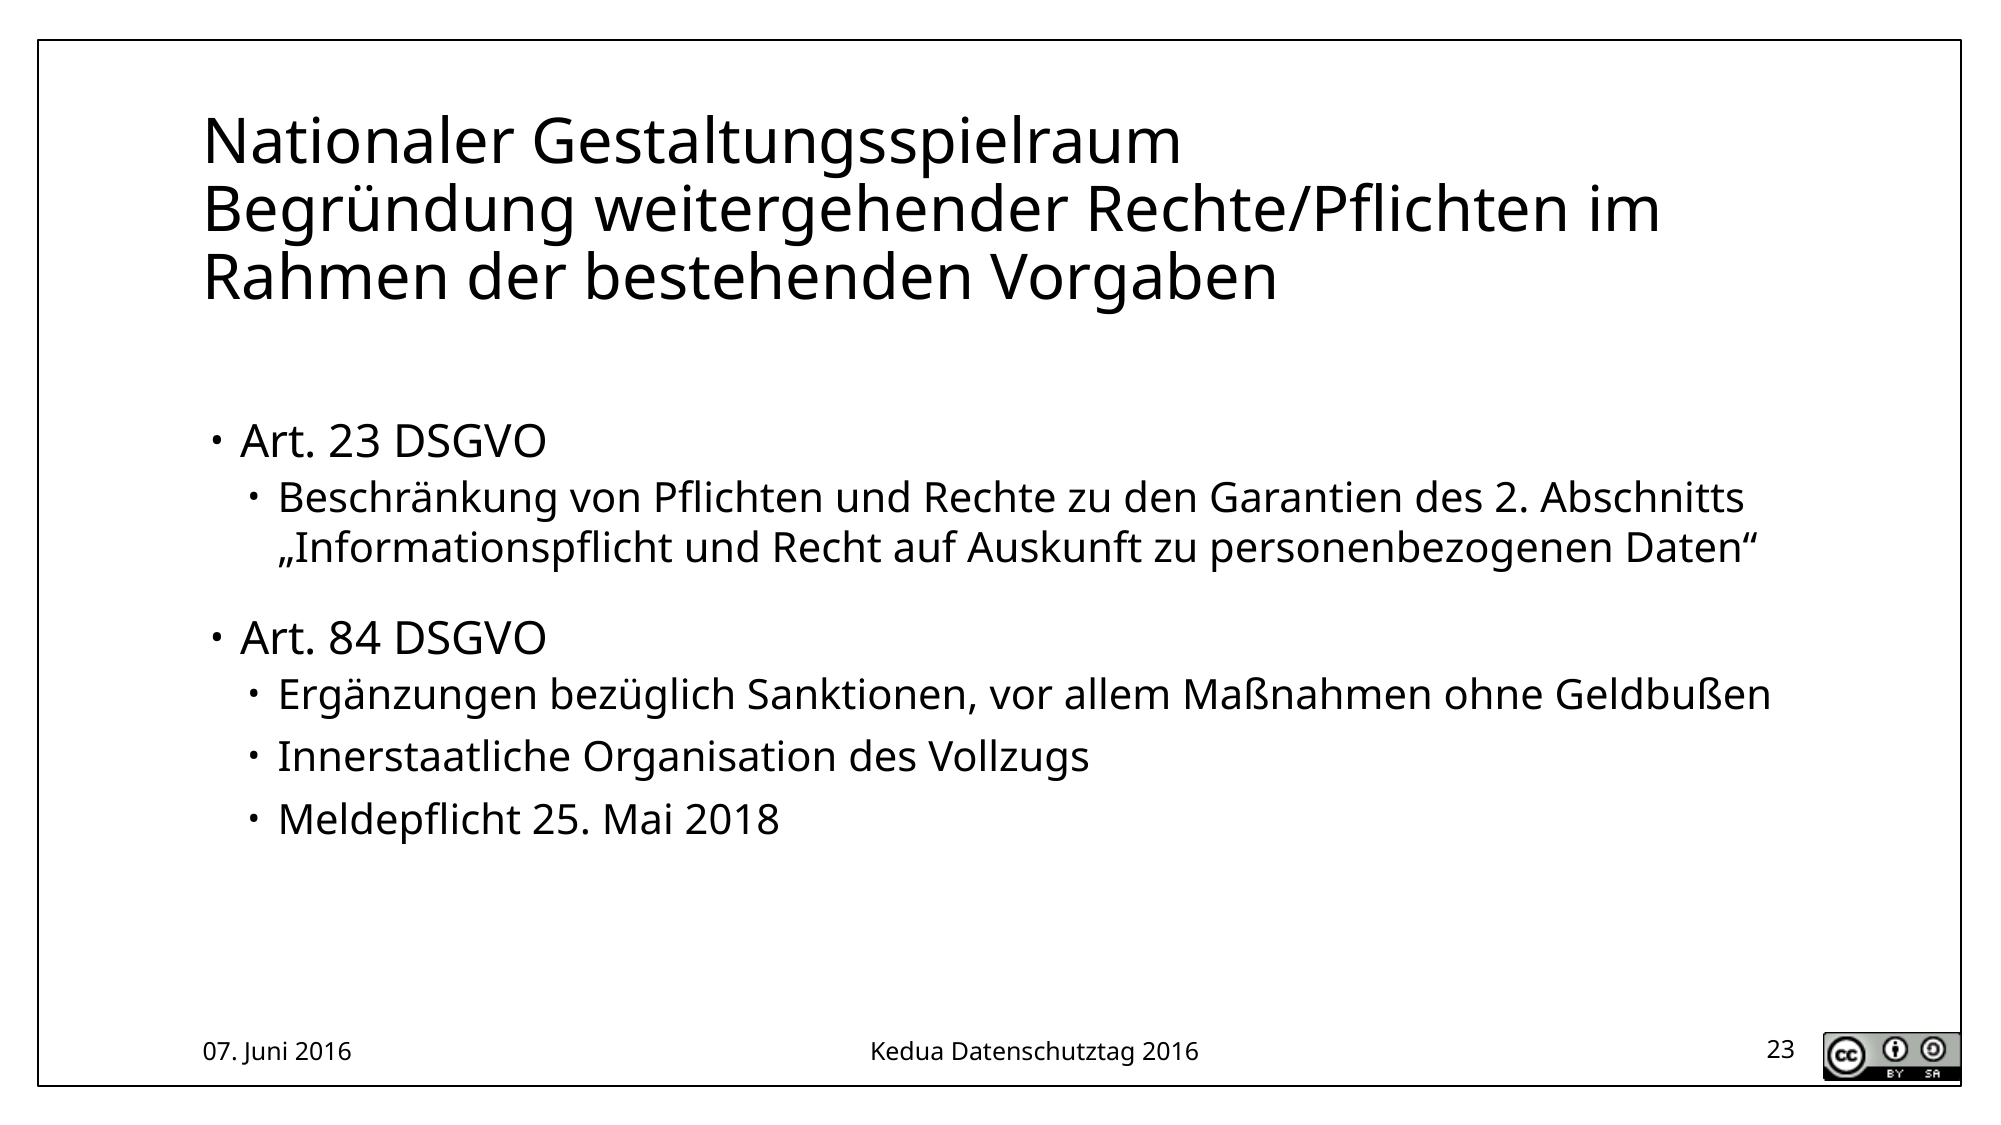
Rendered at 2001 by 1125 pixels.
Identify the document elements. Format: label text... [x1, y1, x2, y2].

list Art. 23 DSGVO Beschränkung von Pflichten und Rechte zu den Garantien des 2. Abschnitts „Informationspflicht und Recht auf Auskunft zu personenbezogenen Daten“ Art. 84 DSGVO Ergänzungen bezüglich Sanktionen, vor allem Maßnahmen ohne Geldbußen Innerstaatliche Organisation des Vollzugs Meldepflicht 25. Mai 2018 [187, 337, 1808, 1000]
footer Kedua Datenschutztag 2016 [647, 1020, 1422, 1081]
slide_number 07. Juni 2016 [187, 1020, 570, 1081]
slide_number <Foliennummer> [1530, 1020, 1811, 1081]
title Nationaler Gestaltungsspielraum Begründung weitergehender Rechte/Pflichten im Rahmen der bestehenden Vorgaben [187, 99, 1808, 323]
picture [1823, 1032, 1962, 1081]
